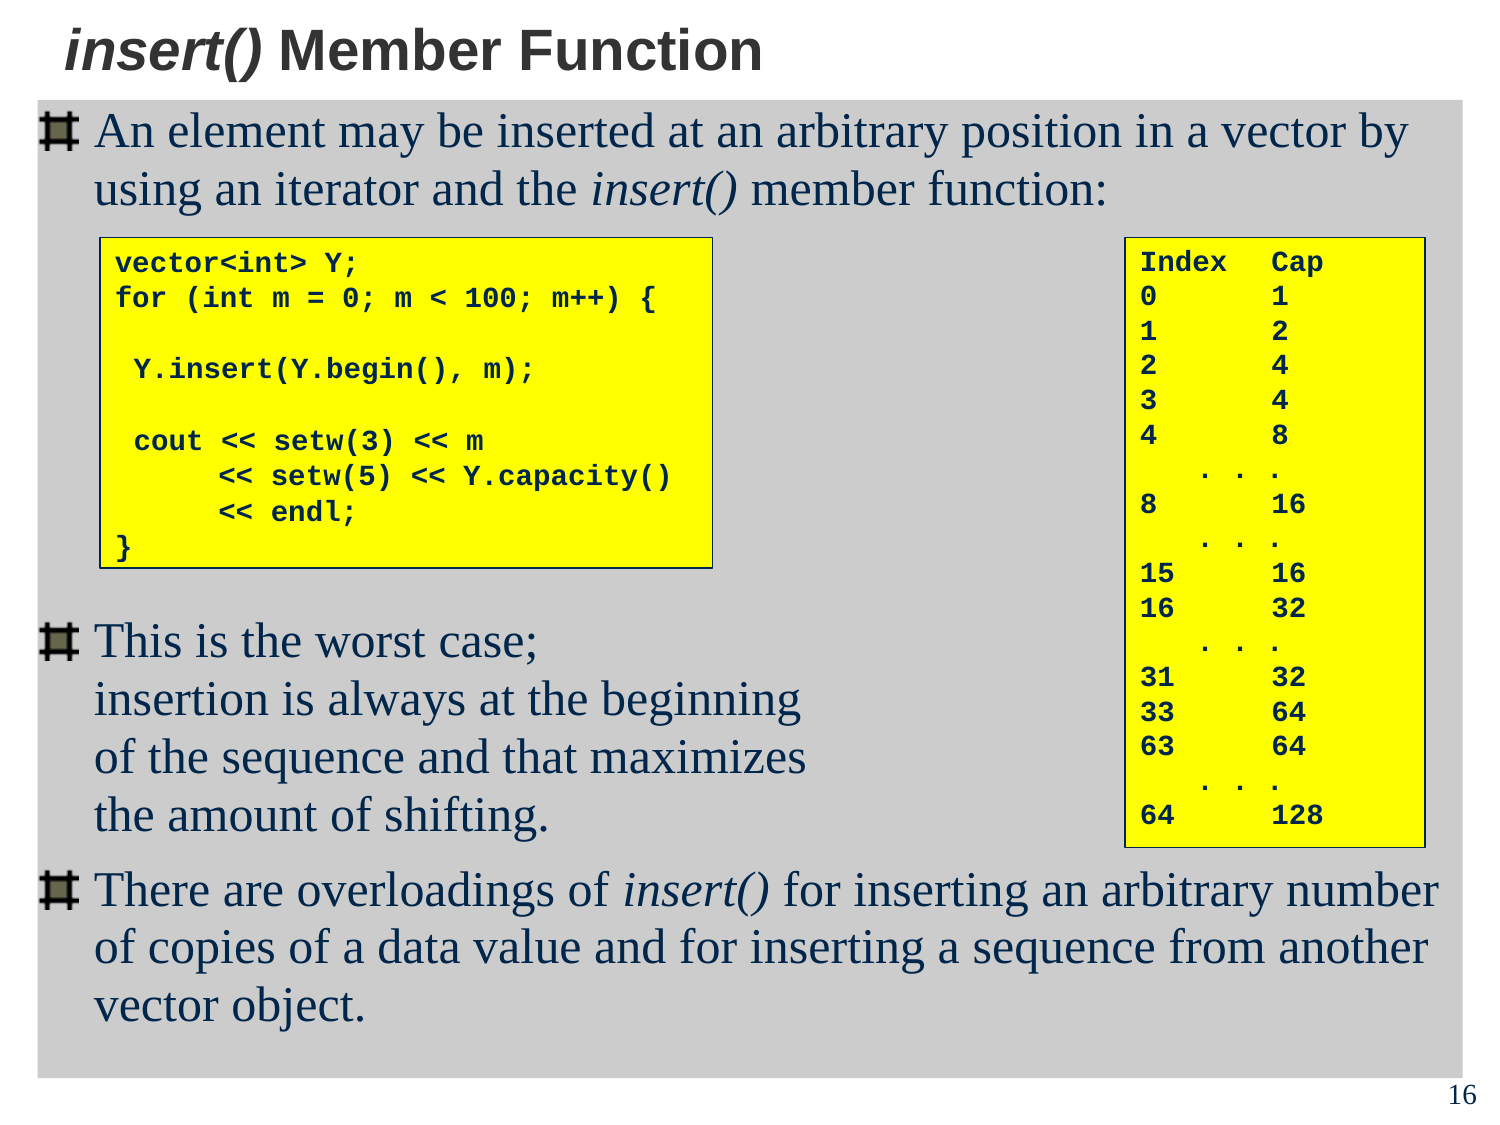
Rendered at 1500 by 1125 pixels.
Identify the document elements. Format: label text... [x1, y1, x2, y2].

title insert() Member Function [50, 0, 1450, 91]
list An element may be inserted at an arbitrary position in a vector by using an iterator and the insert() member function: This is the worst case; insertion is always at the beginning of the sequence and that maximizes the amount of shifting. There are overloadings of insert() for inserting an arbitrary number of copies of a data value and for inserting a sequence from another vector object. [37, 99, 1463, 1079]
text_box vector<int> Y; for (int m = 0; m < 100; m++) { Y.insert(Y.begin(), m); cout << setw(3) << m << setw(5) << Y.capacity() << endl; } [99, 237, 713, 576]
text_box Index Cap 0 1 1 2 2 4 3 4 4 8 . . . 8 16 . . . 15 16 16 32 . . . 31 32 33 64 63 64 . . . 64 128 [1125, 237, 1426, 849]
